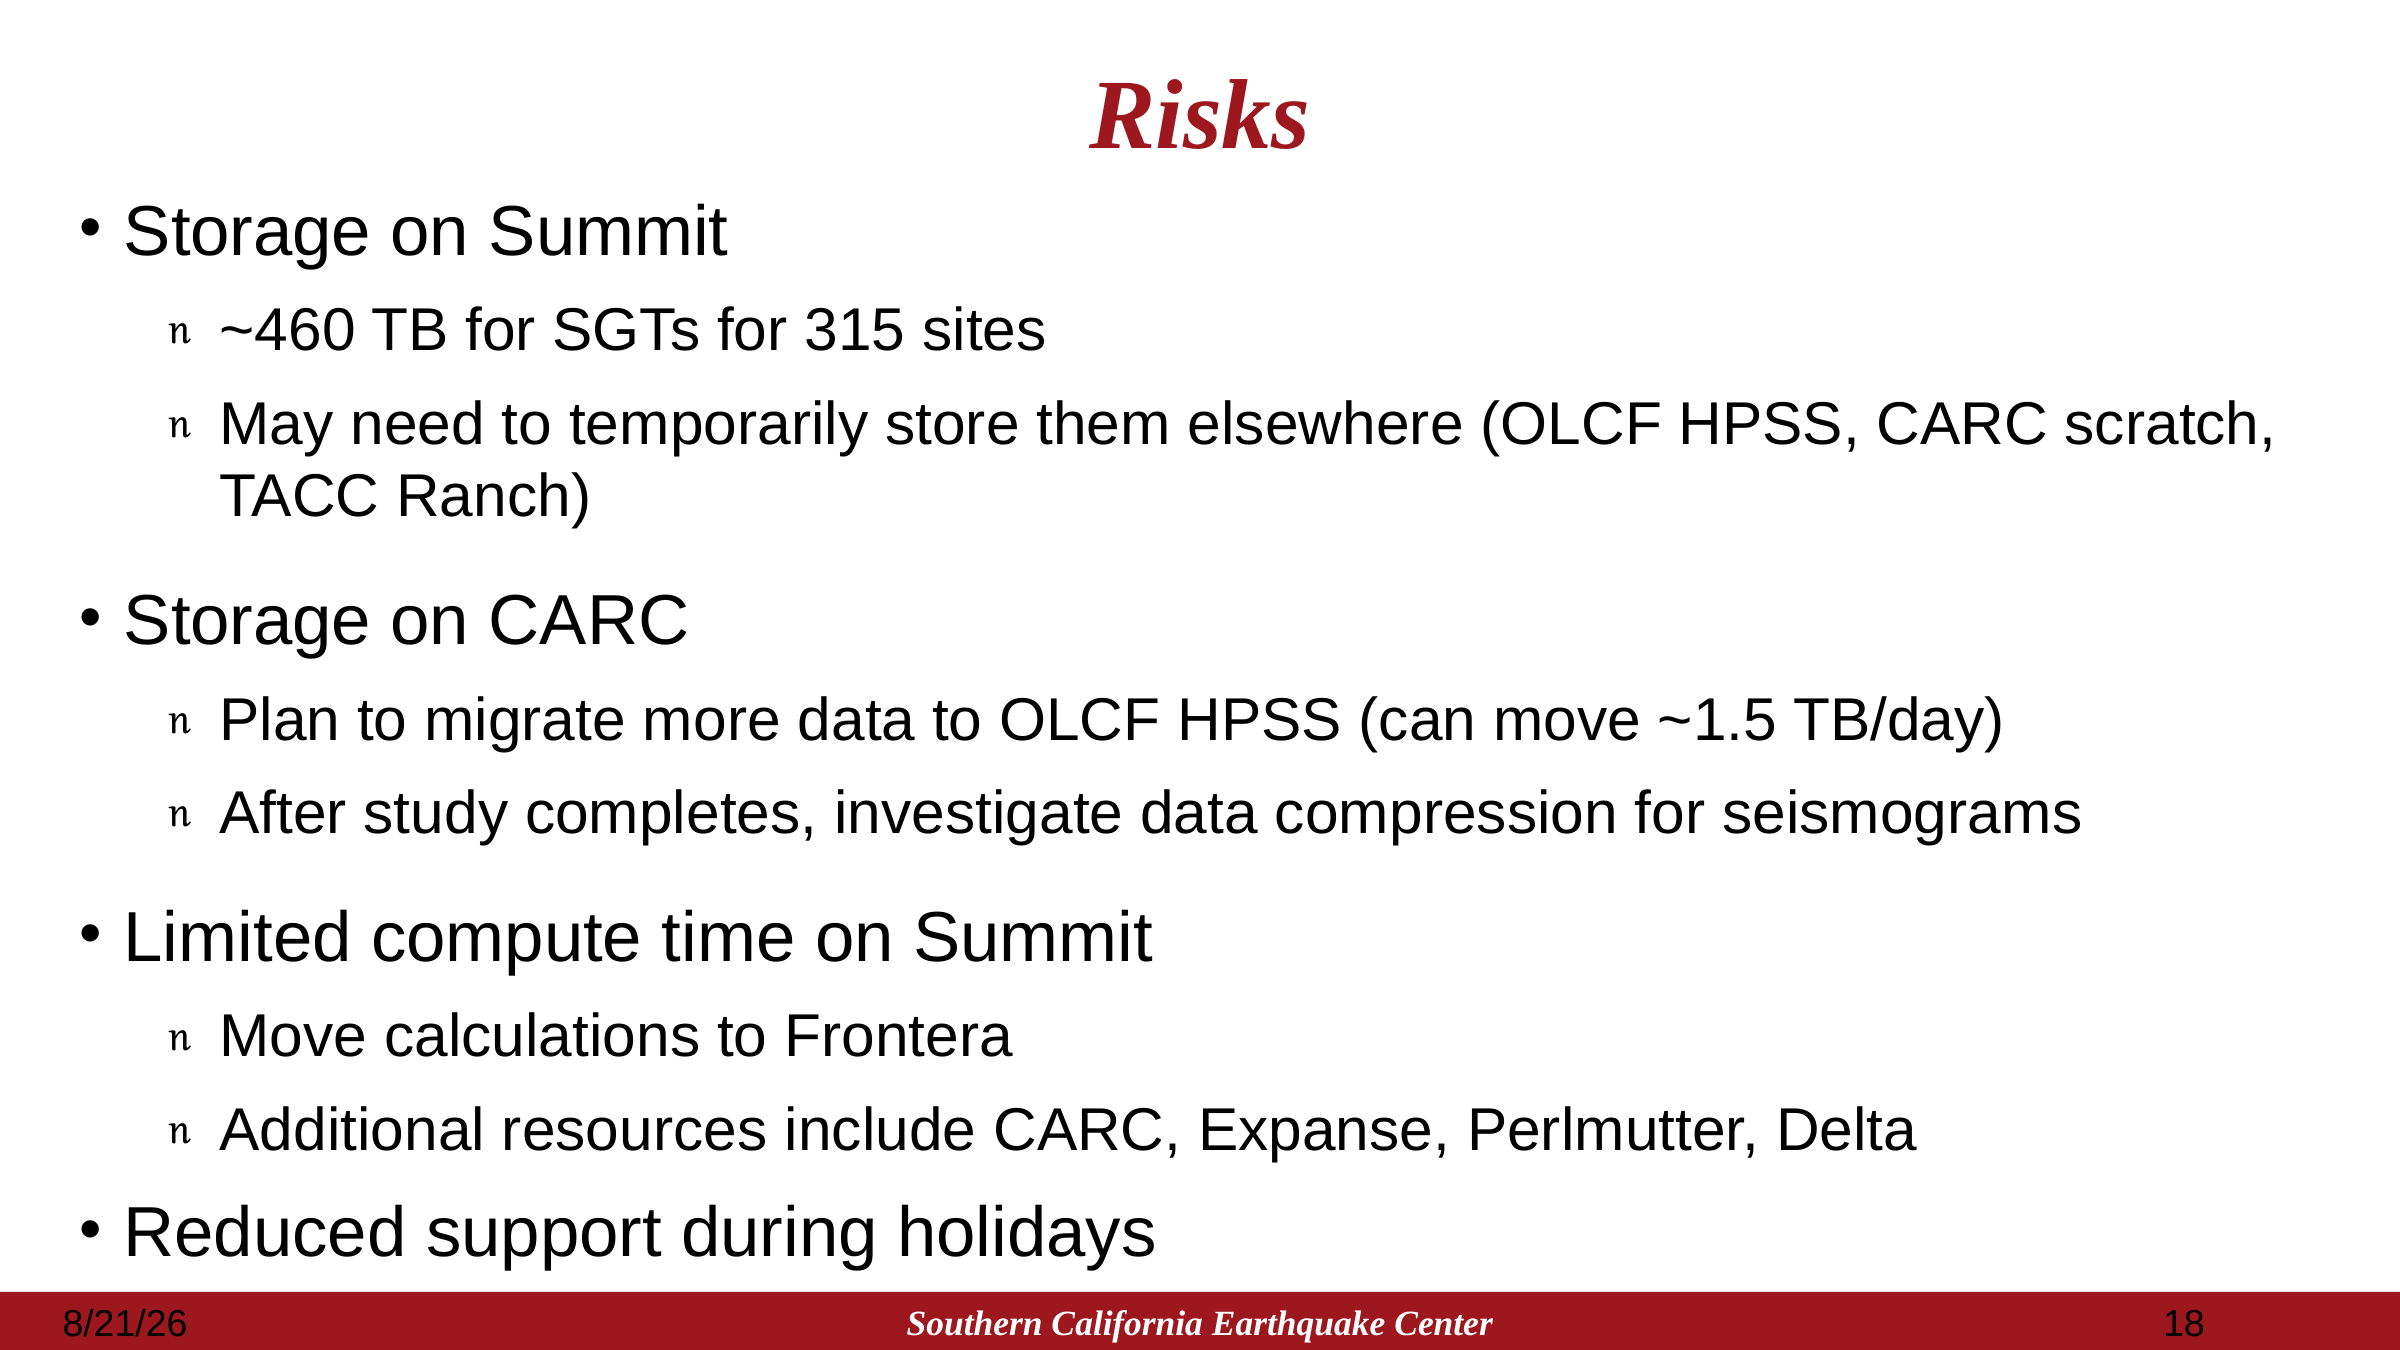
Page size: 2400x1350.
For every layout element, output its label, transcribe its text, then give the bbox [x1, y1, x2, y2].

text_box Storage on Summit ~460 TB for SGTs for 315 sites May need to temporarily store them elsewhere (OLCF HPSS, CARC scratch, TACC Ranch) Storage on CARC Plan to migrate more data to OLCF HPSS (can move ~1.5 TB/day) After study completes, investigate data compression for seismograms Limited compute time on Summit Move calculations to Frontera Additional resources include CARC, Expanse, Perlmutter, Delta Reduced support during holidays [59, 175, 2341, 1241]
text_box Southern California Earthquake Center [794, 1285, 1606, 1350]
text_box Risks [59, 53, 2341, 175]
text_box <number> [2145, 1303, 2371, 1339]
text_box 04/11/2023 [44, 1303, 320, 1339]
